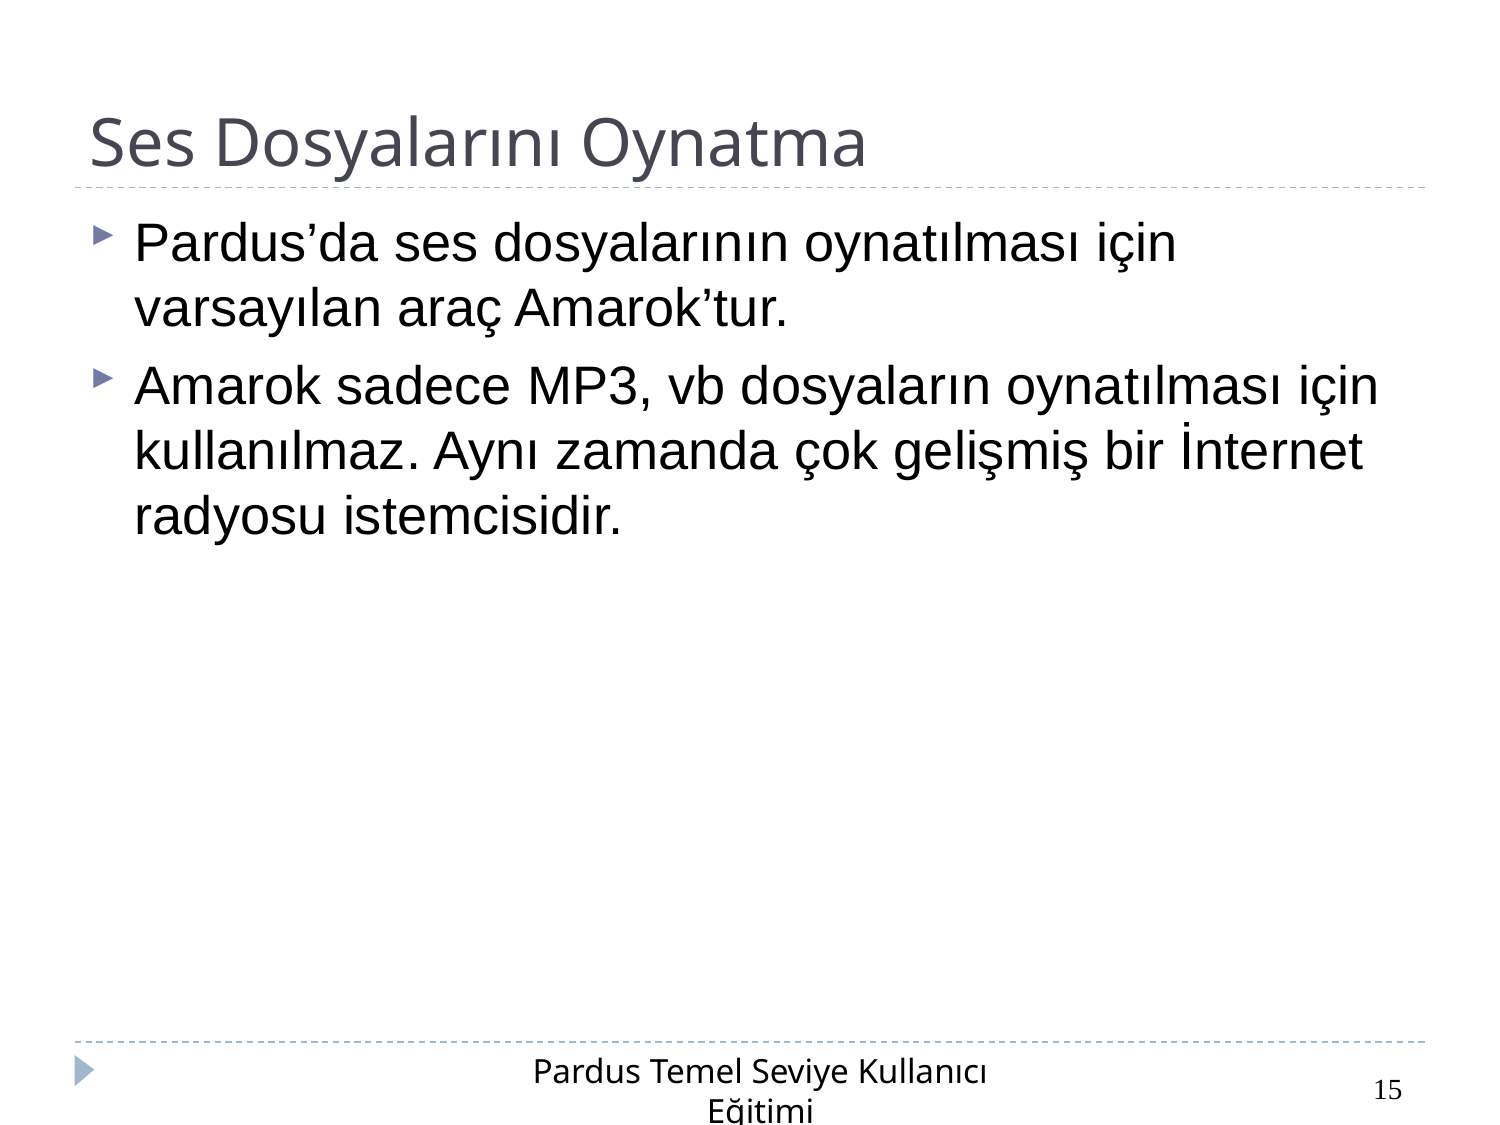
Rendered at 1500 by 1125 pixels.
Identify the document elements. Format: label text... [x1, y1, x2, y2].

list Pardus’da ses dosyalarının oynatılması için varsayılan araç Amarok’tur. Amarok sadece MP3, vb dosyaların oynatılması için kullanılmaz. Aynı zamanda çok gelişmiş bir İnternet radyosu istemcisidir. [75, 200, 1425, 1010]
title Ses Dosyalarını Oynatma [75, 24, 1425, 188]
